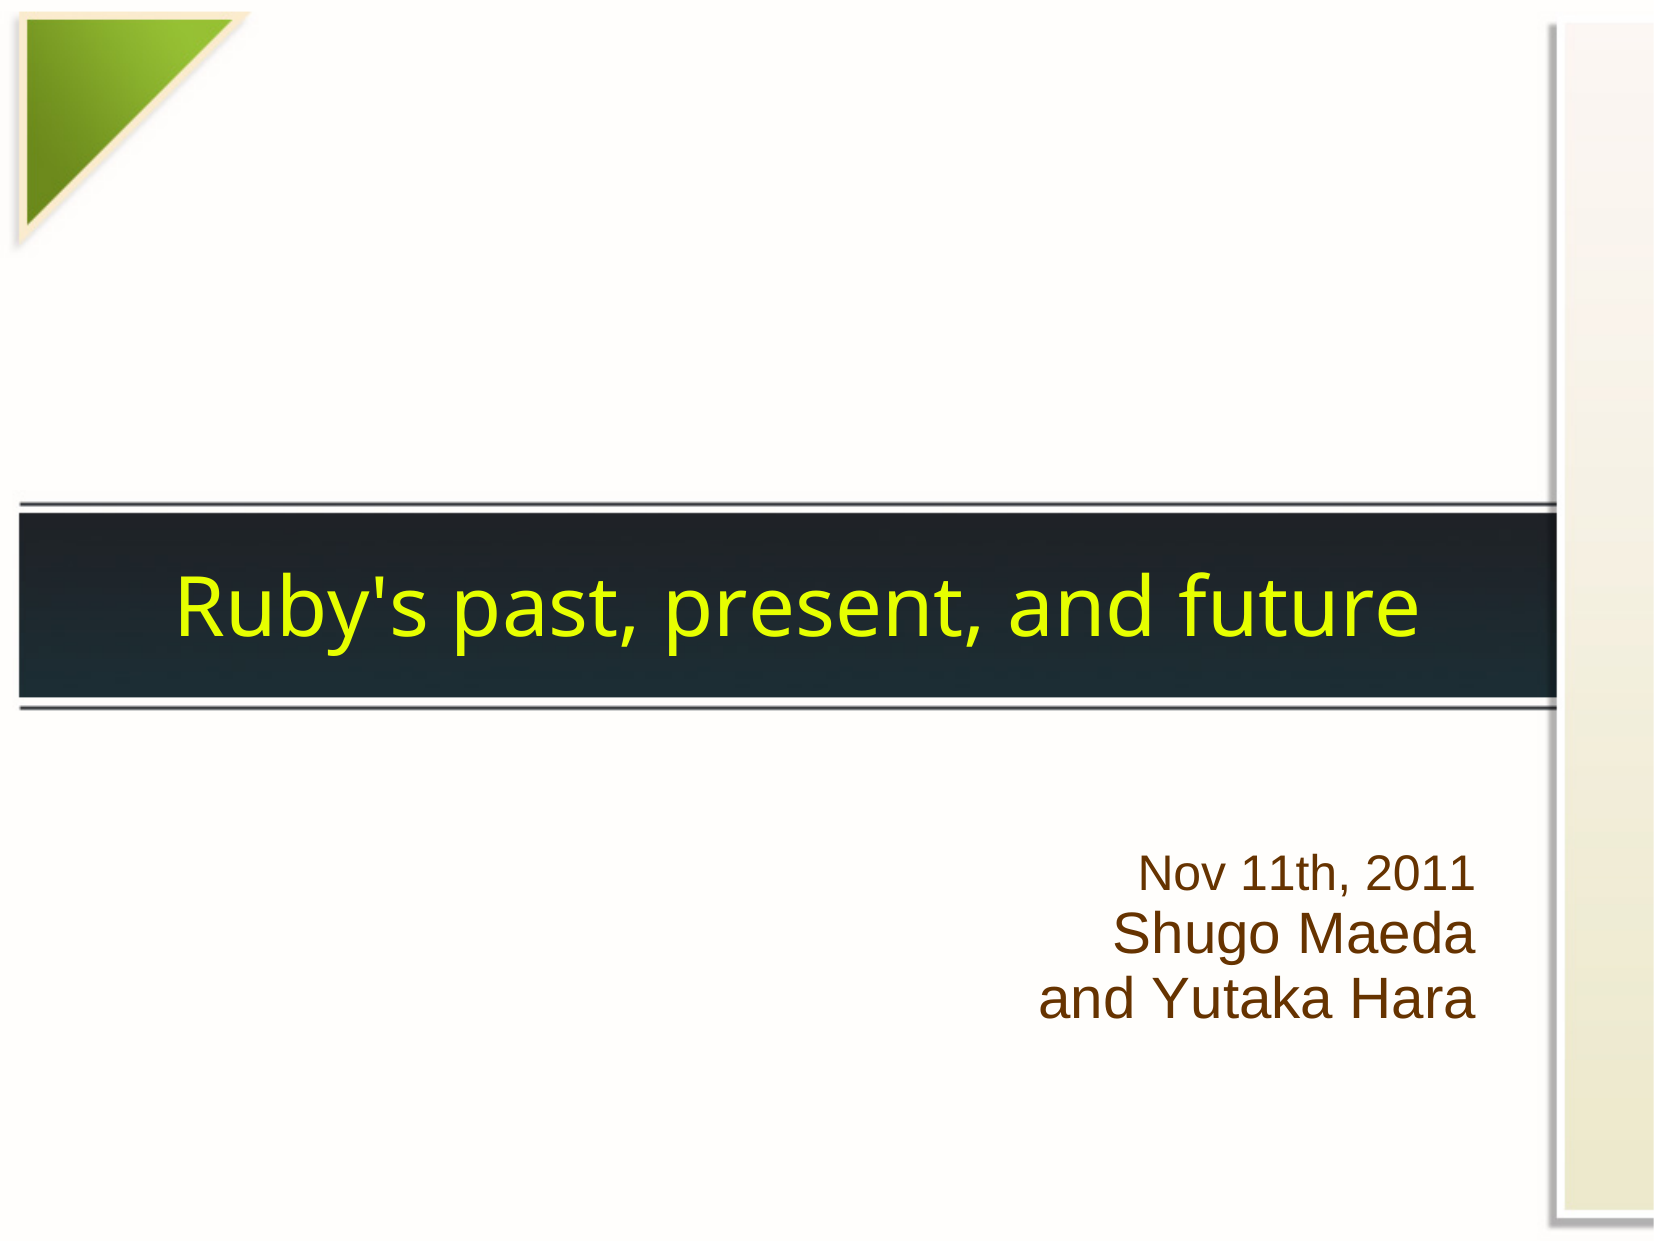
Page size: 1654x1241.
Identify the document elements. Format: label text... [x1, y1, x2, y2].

picture [0, 0, 1654, 1241]
subtitle Nov 11th, 2011 Shugo Maeda and Yutaka Hara [121, 767, 1477, 1109]
title Ruby's past, present, and future [92, 518, 1505, 691]
